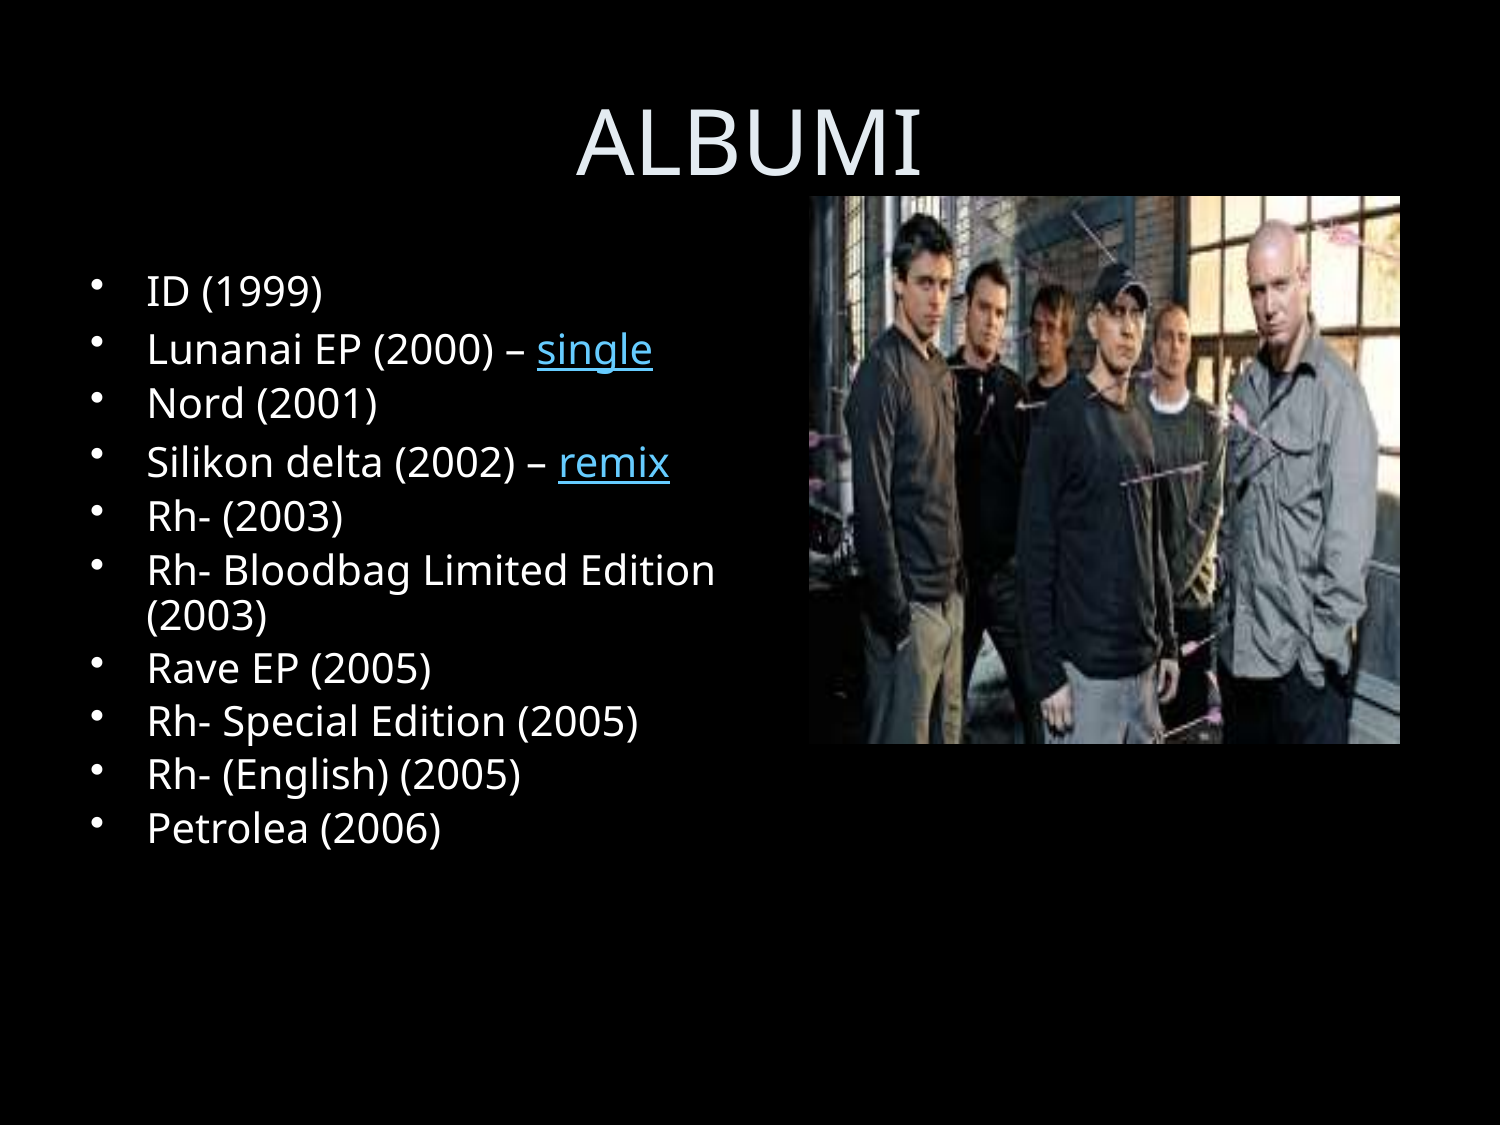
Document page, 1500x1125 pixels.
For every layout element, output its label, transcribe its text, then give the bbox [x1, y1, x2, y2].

list ID (1999) Lunanai EP (2000) – single Nord (2001) Silikon delta (2002) – remix Rh- (2003) Rh- Bloodbag Limited Edition (2003) Rave EP (2005) Rh- Special Edition (2005) Rh- (English) (2005) Petrolea (2006) [75, 262, 738, 1005]
picture [809, 196, 1400, 744]
title ALBUMI [75, 45, 1425, 233]
